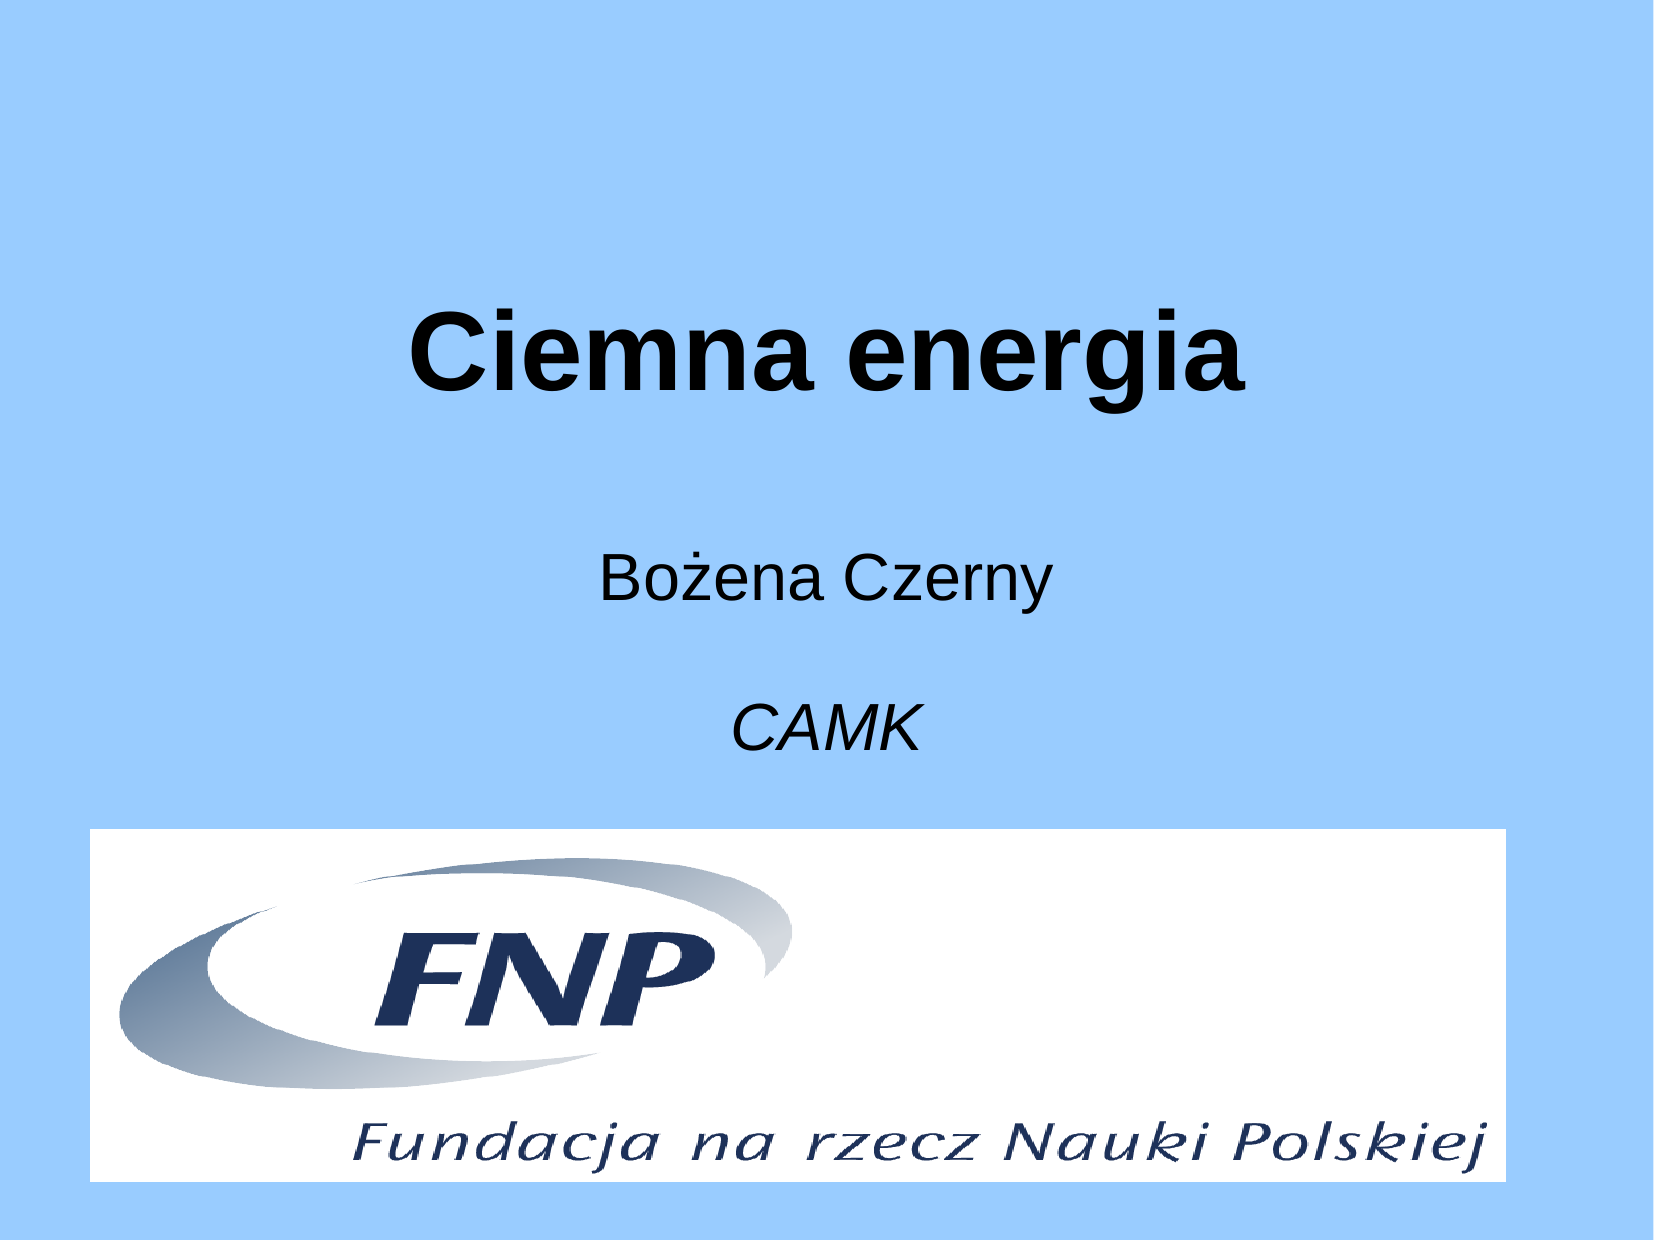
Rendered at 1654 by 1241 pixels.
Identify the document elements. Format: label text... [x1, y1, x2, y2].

picture [90, 829, 1506, 1182]
subtitle Ciemna energia Bożena Czerny CAMK [82, 49, 1571, 1004]
